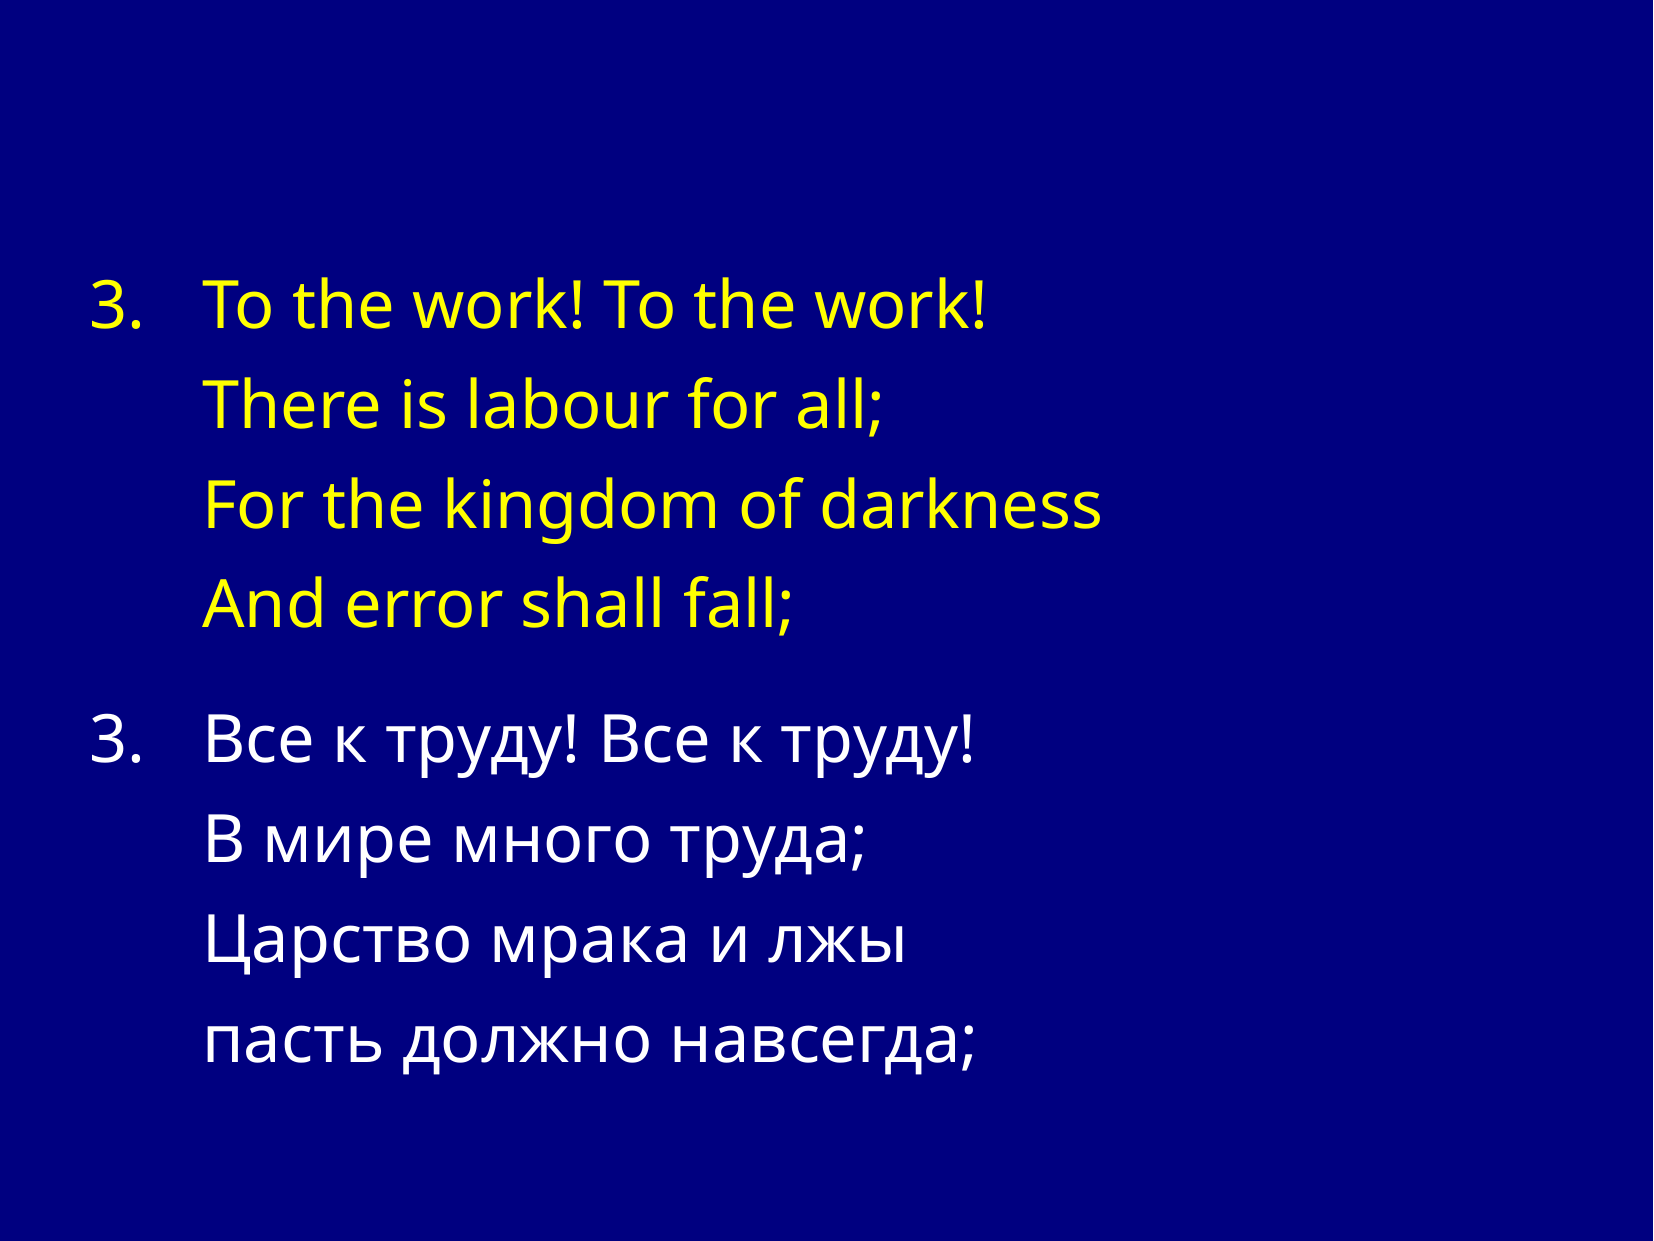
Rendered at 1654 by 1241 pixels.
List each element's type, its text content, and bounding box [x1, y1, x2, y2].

text_box 3. To the work! To the work! There is labour for all; For the kingdom of darkness And error shall fall; [75, 150, 1576, 638]
text_box 3. Все к труду! Все к труду! В мире много труда; Царство мрака и лжы пасть должно навсегда; [75, 675, 1576, 1163]
